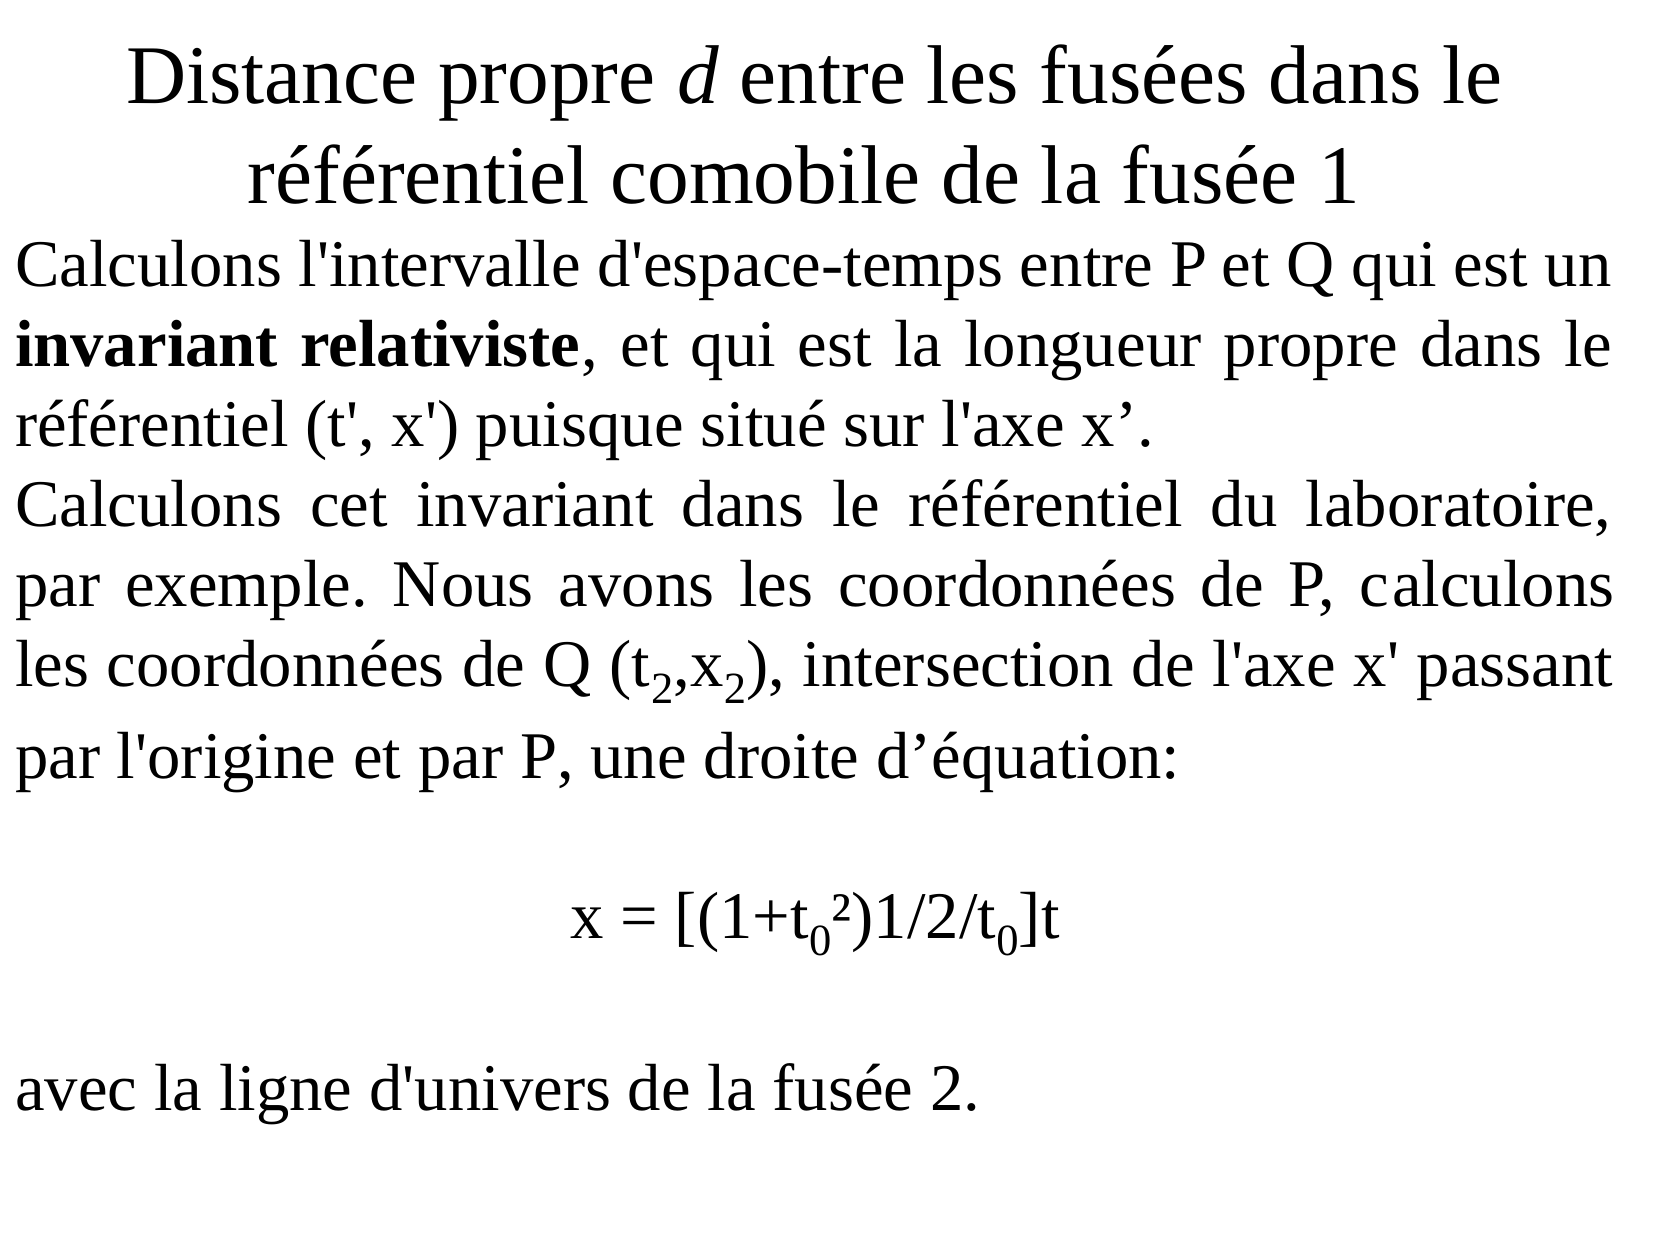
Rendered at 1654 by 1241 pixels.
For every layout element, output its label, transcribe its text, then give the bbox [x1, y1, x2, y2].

text_box Distance propre d entre les fusées dans le référentiel comobile de la fusée 1 Calculons l'intervalle d'espace-temps entre P et Q qui est un invariant relativiste, et qui est la longueur propre dans le référentiel (t', x') puisque situé sur l'axe x’. Calculons cet invariant dans le référentiel du laboratoire, par exemple. Nous avons les coordonnées de P, calculons les coordonnées de Q (t2,x2), intersection de l'axe x' passant par l'origine et par P, une droite d’équation: x = [(1+t0²)1/2/t0]t avec la ligne d'univers de la fusée 2. [0, 12, 1630, 1200]
